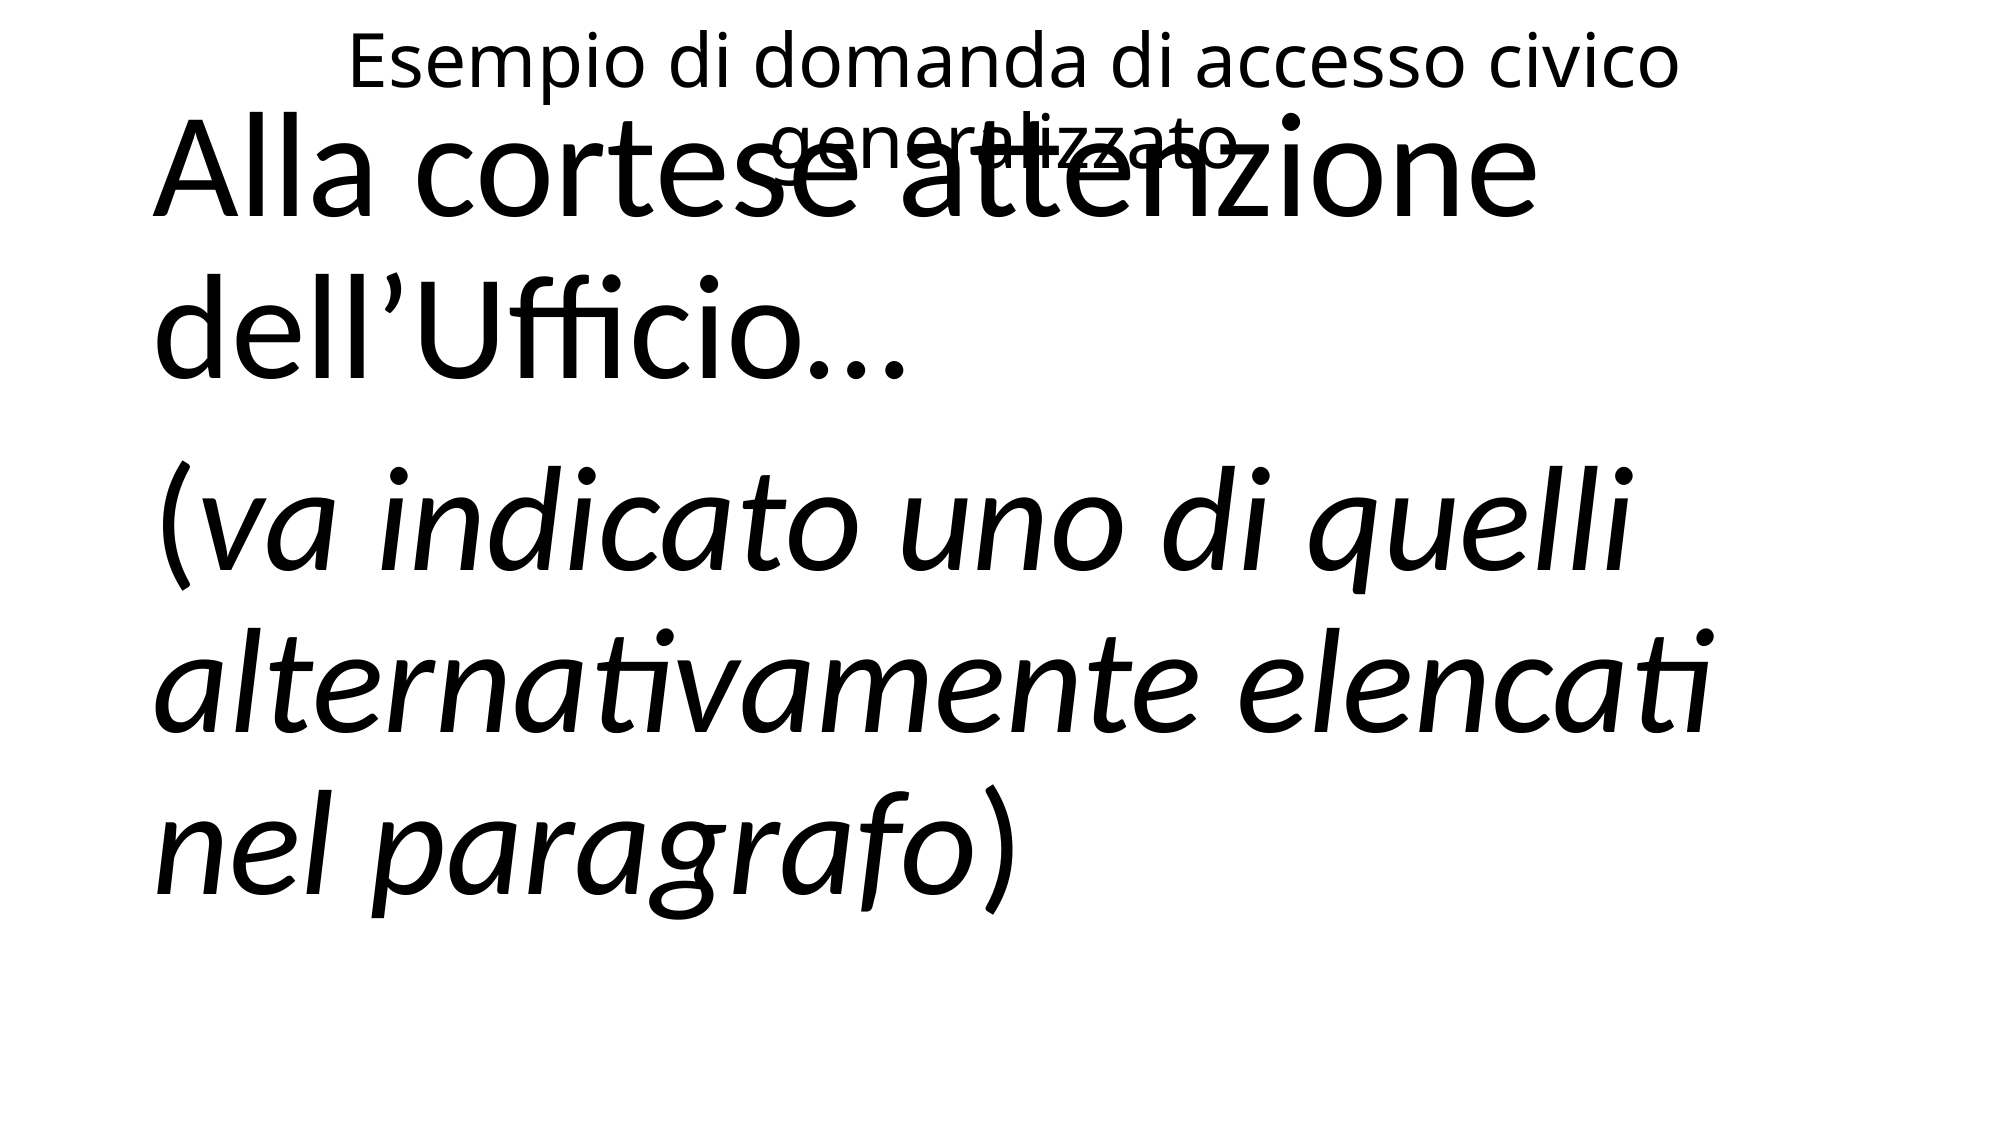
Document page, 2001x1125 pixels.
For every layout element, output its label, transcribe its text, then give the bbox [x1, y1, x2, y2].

title Esempio di domanda di accesso civico generalizzato [152, 15, 1878, 77]
list Alla cortese attenzione dell’Ufficio… (va indicato uno di quelli alternativamente elencati nel paragrafo) Il/La sottoscritto/a … nato/a a …, il …, C.F… residente in … (Prov. ….), Via …, n. …, tel. …, e–mail e/o posta elettronica certificata … , ai sensi dell’art. 5 e seguenti del D. Lgs. n. n. 33/2013, Chiede l’accesso al/ai seguente/i dato/i – documento/i (inserire gli elementi utili all’identificazione di quanto richiesto): … Dichiara di essere a conoscenza di quanto segue: - il rilascio è gratuito, salvo il rimborso del costo effettivamente sostenuto per la riproduzione su supporti materiali; - della presente domanda sarà data notizia da parte dell’Ufficio competente per l’accesso ad eventuali soggetti controinteressati, che possono presentare motivata opposizione; - l’accesso civico può essere negato, escluso, limitato o differito nei casi e nei limiti stabiliti dall’art. 5-bis del D. Lgs. n. 33/2013; - nel caso di diniego totale o parziale dell’accesso, o di mancata risposta entro i termini di legge, è possibile presentare richiesta di riesame al Responsabile per la trasparenza e prevenzione della corruzione e della trasparenza. Si allega alla presente copia del documento di identità. Luogo e data … Firma … [137, 79, 1863, 1046]
